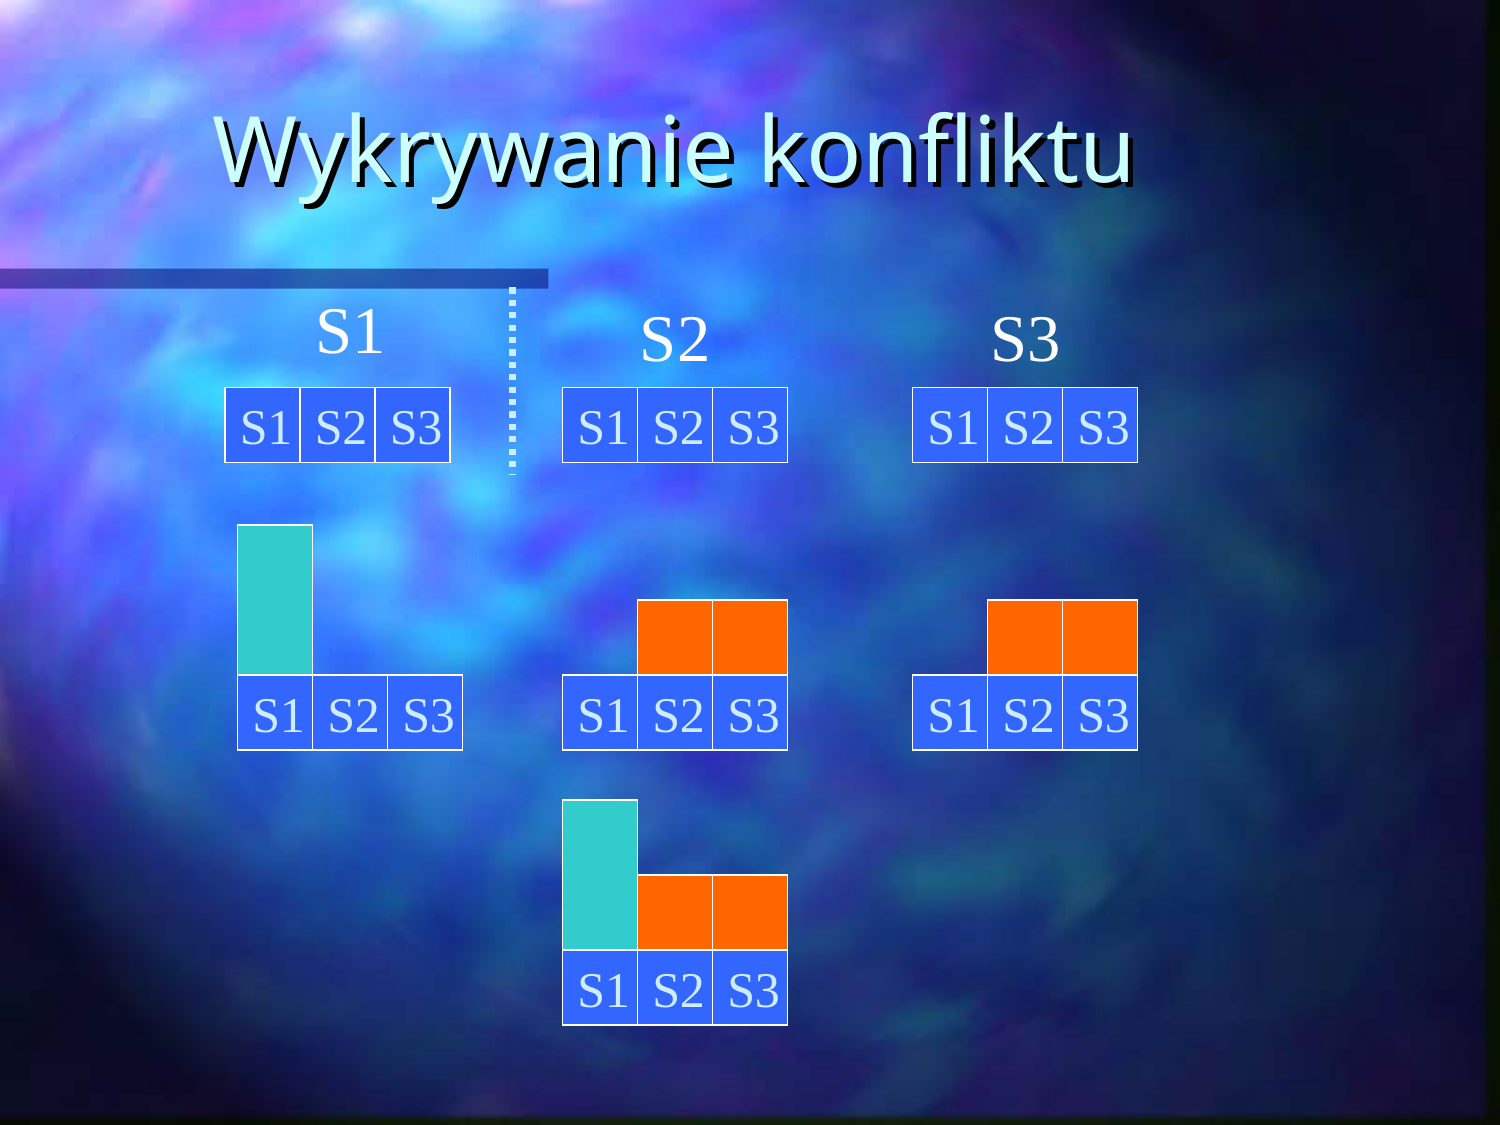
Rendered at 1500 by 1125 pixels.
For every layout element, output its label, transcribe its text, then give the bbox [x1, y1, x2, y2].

text_box S3 [712, 951, 788, 1026]
text_box S3 [1062, 675, 1138, 751]
text_box S3 [712, 387, 788, 463]
text_box S2 [987, 387, 1062, 463]
text_box S1 [562, 675, 637, 751]
text_box S3 [1062, 387, 1138, 463]
text_box S1 [912, 675, 987, 751]
text_box S3 [375, 387, 451, 463]
text_box S1 [225, 387, 300, 463]
text_box S2 [637, 951, 712, 1026]
text_box [562, 800, 788, 951]
text_box [637, 600, 788, 675]
text_box S1 [237, 676, 312, 751]
text_box S2 [625, 287, 726, 383]
text_box [237, 525, 313, 676]
text_box S1 [300, 279, 401, 376]
text_box [987, 600, 1138, 675]
text_box S1 [562, 387, 637, 463]
text_box S2 [637, 675, 712, 751]
title Wykrywanie konfliktu [37, 74, 1313, 213]
text_box S3 [712, 675, 788, 751]
text_box S1 [562, 951, 637, 1026]
text_box S2 [312, 675, 387, 751]
picture [0, 0, 1500, 1125]
text_box S1 [912, 387, 987, 463]
text_box S2 [637, 387, 712, 463]
text_box S2 [300, 387, 375, 463]
text_box S2 [987, 675, 1062, 751]
text_box S3 [387, 675, 463, 751]
text_box S3 [975, 287, 1076, 383]
